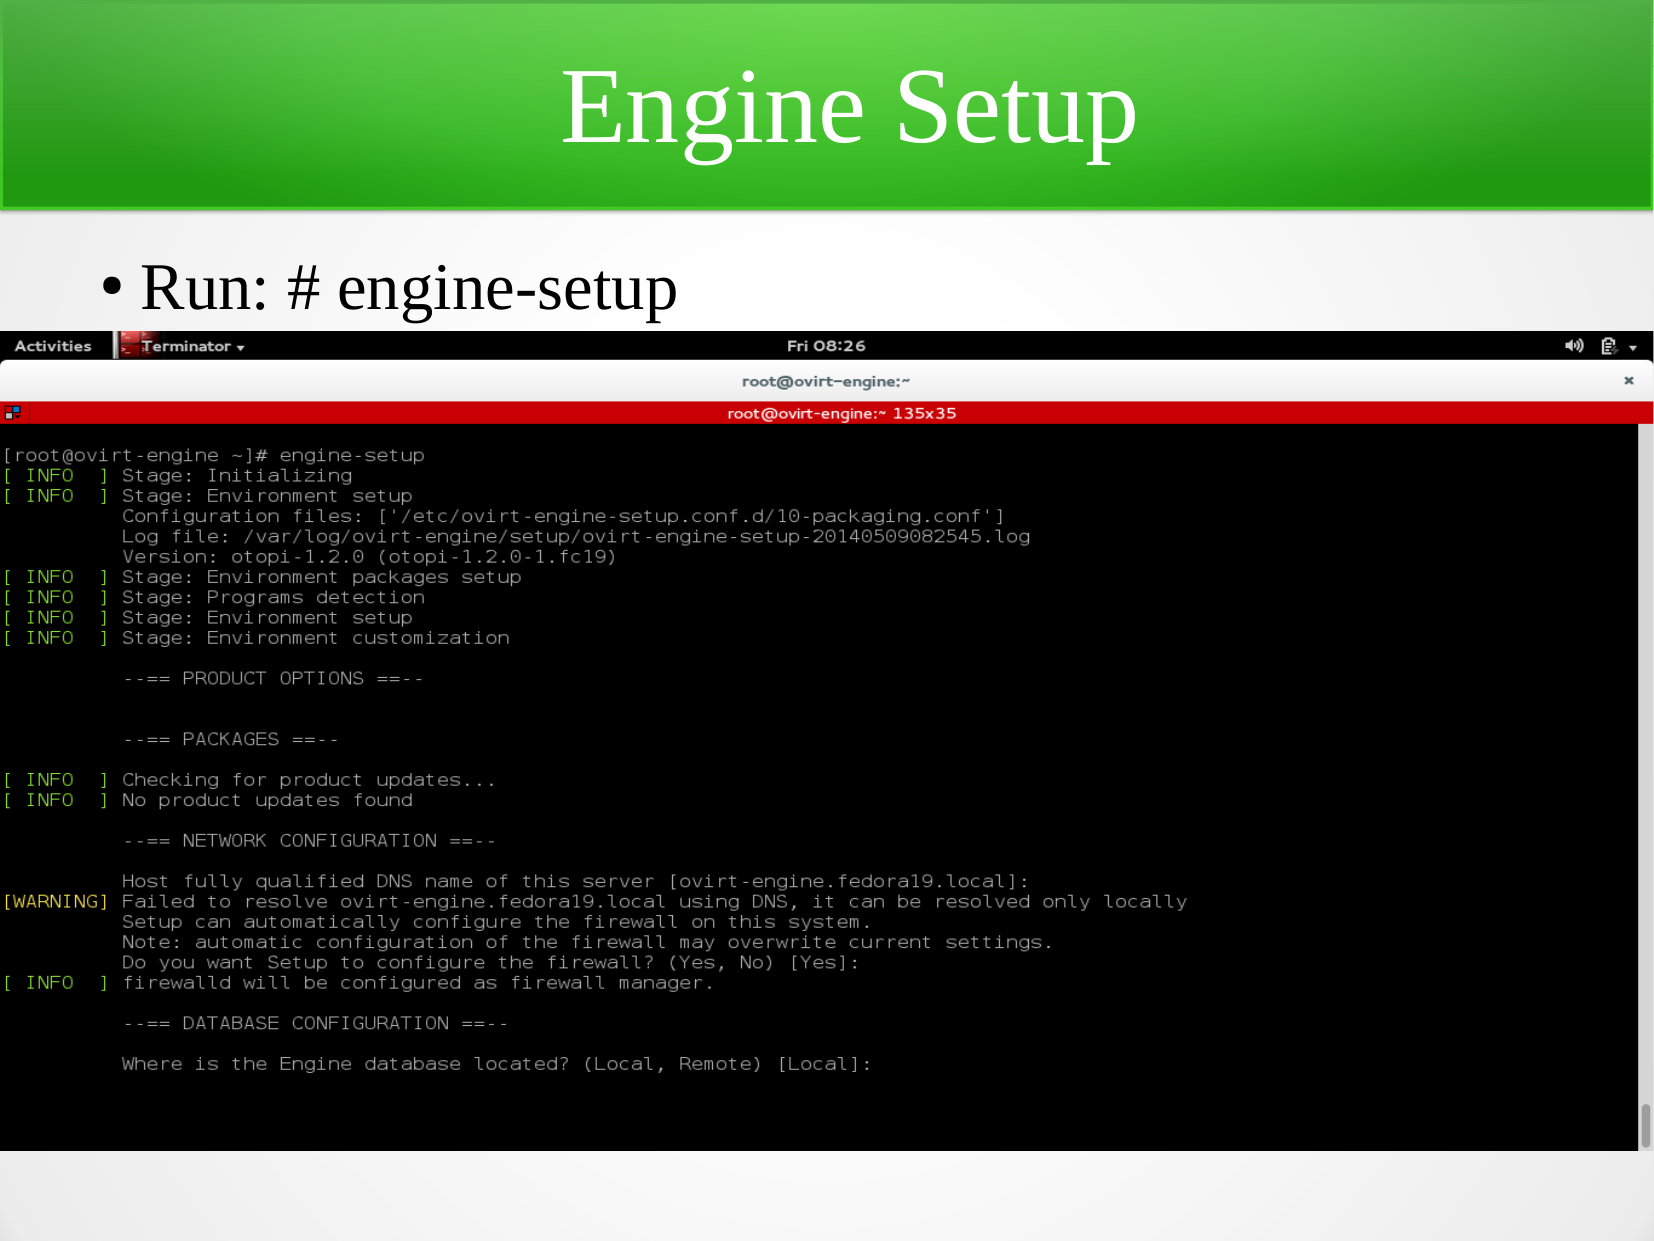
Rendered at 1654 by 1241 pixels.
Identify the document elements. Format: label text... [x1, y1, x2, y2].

picture [0, 331, 1654, 1151]
list Run: # engine-setup [82, 1151, 1538, 1163]
list Run: # engine-setup [82, 249, 1538, 331]
title Engine Setup [86, 11, 1576, 200]
